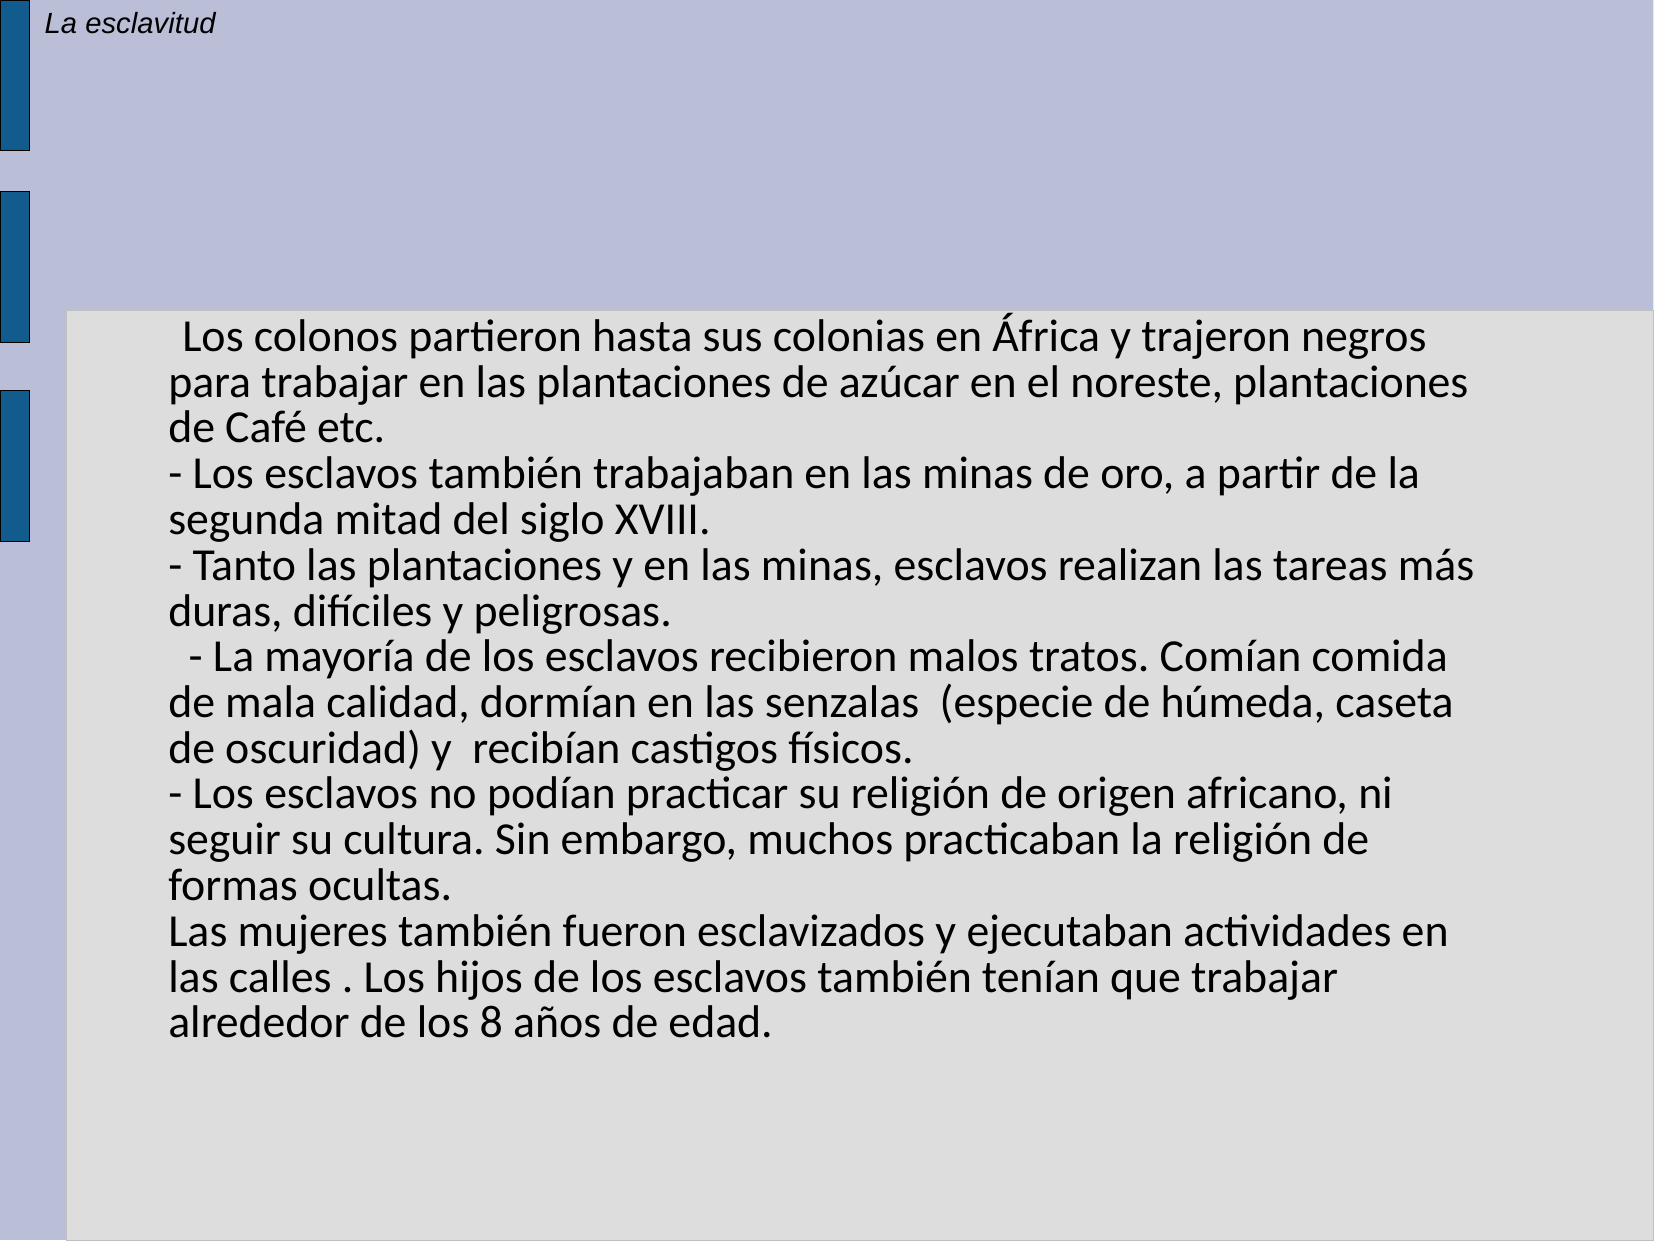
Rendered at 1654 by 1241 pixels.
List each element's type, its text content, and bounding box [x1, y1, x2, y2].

text_box Los colonos partieron hasta sus colonias en África y trajeron negros para trabajar en las plantaciones de azúcar en el noreste, plantaciones de Café etc. - Los esclavos también trabajaban en las minas de oro, a partir de la segunda mitad del siglo XVIII. - Tanto las plantaciones y en las minas, esclavos realizan las tareas más duras, difíciles y peligrosas. - La mayoría de los esclavos recibieron malos tratos. Comían comida de mala calidad, dormían en las senzalas (especie de húmeda, caseta de oscuridad) y recibían castigos físicos. - Los esclavos no podían practicar su religión de origen africano, ni seguir su cultura. Sin embargo, muchos practicaban la religión de formas ocultas. Las mujeres también fueron esclavizados y ejecutaban actividades en las calles . Los hijos de los esclavos también tenían que trabajar alrededor de los 8 años de edad. [153, 309, 1512, 1057]
